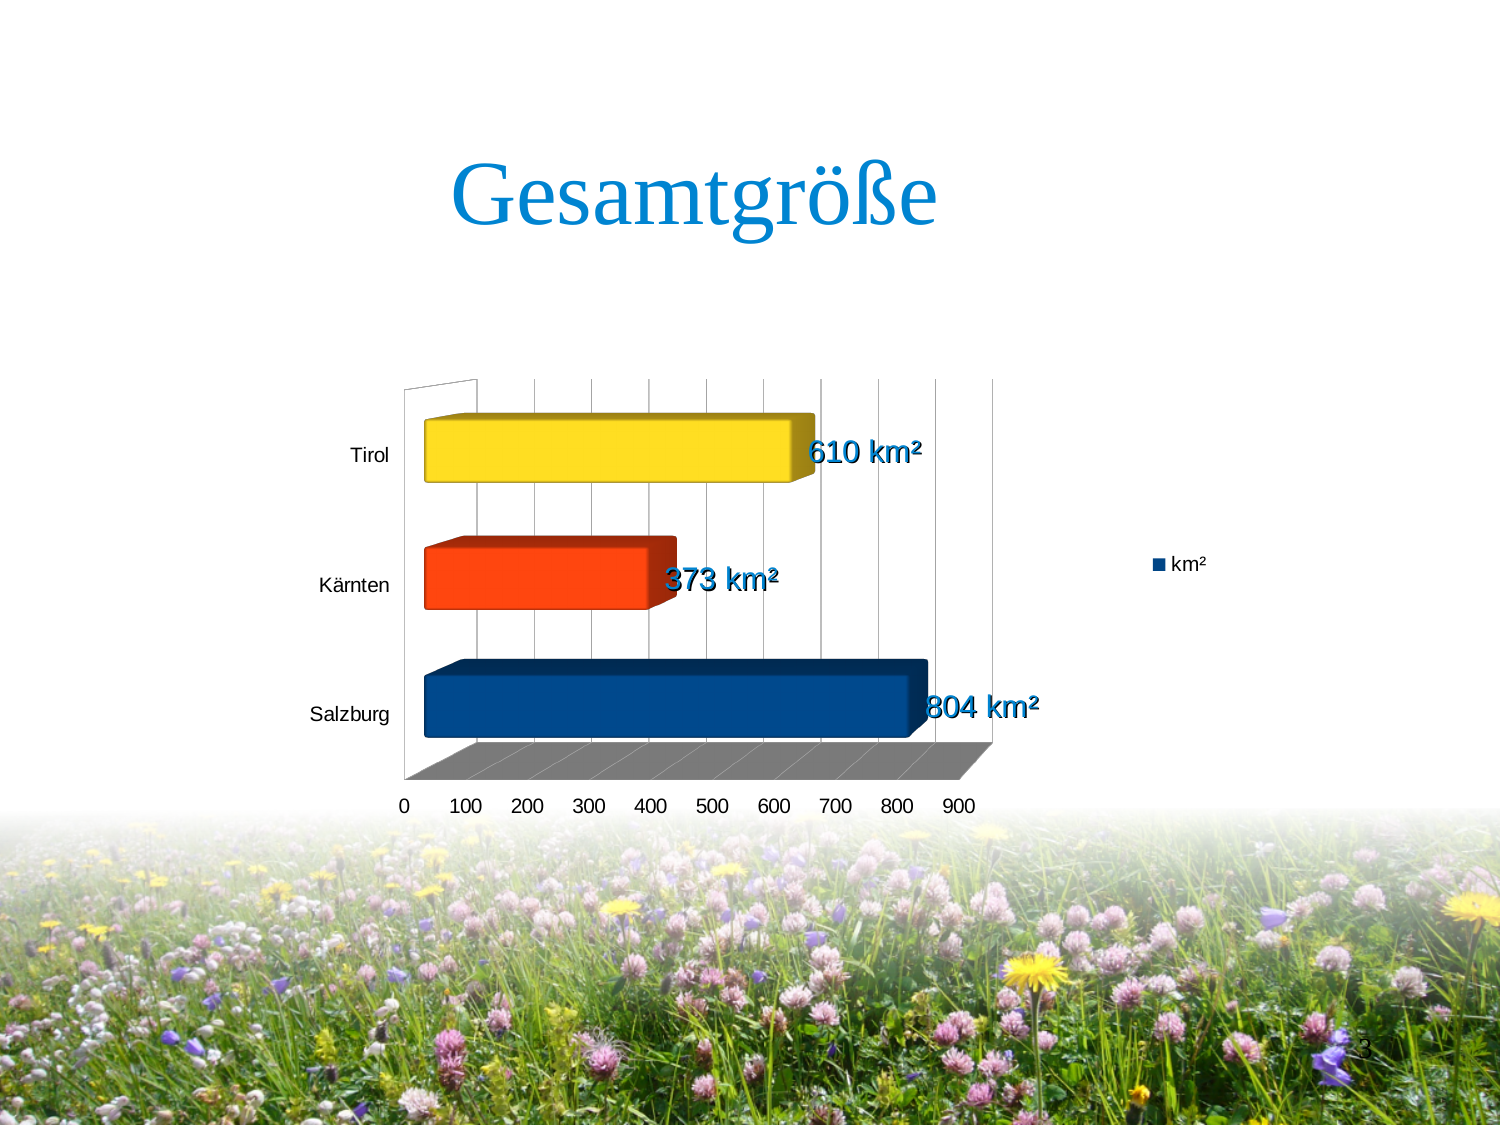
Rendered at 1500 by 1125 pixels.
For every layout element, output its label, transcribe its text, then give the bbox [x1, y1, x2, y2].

title Gesamtgröße [112, 76, 1388, 312]
picture [0, 0, 1500, 1125]
chart [280, 298, 1225, 831]
